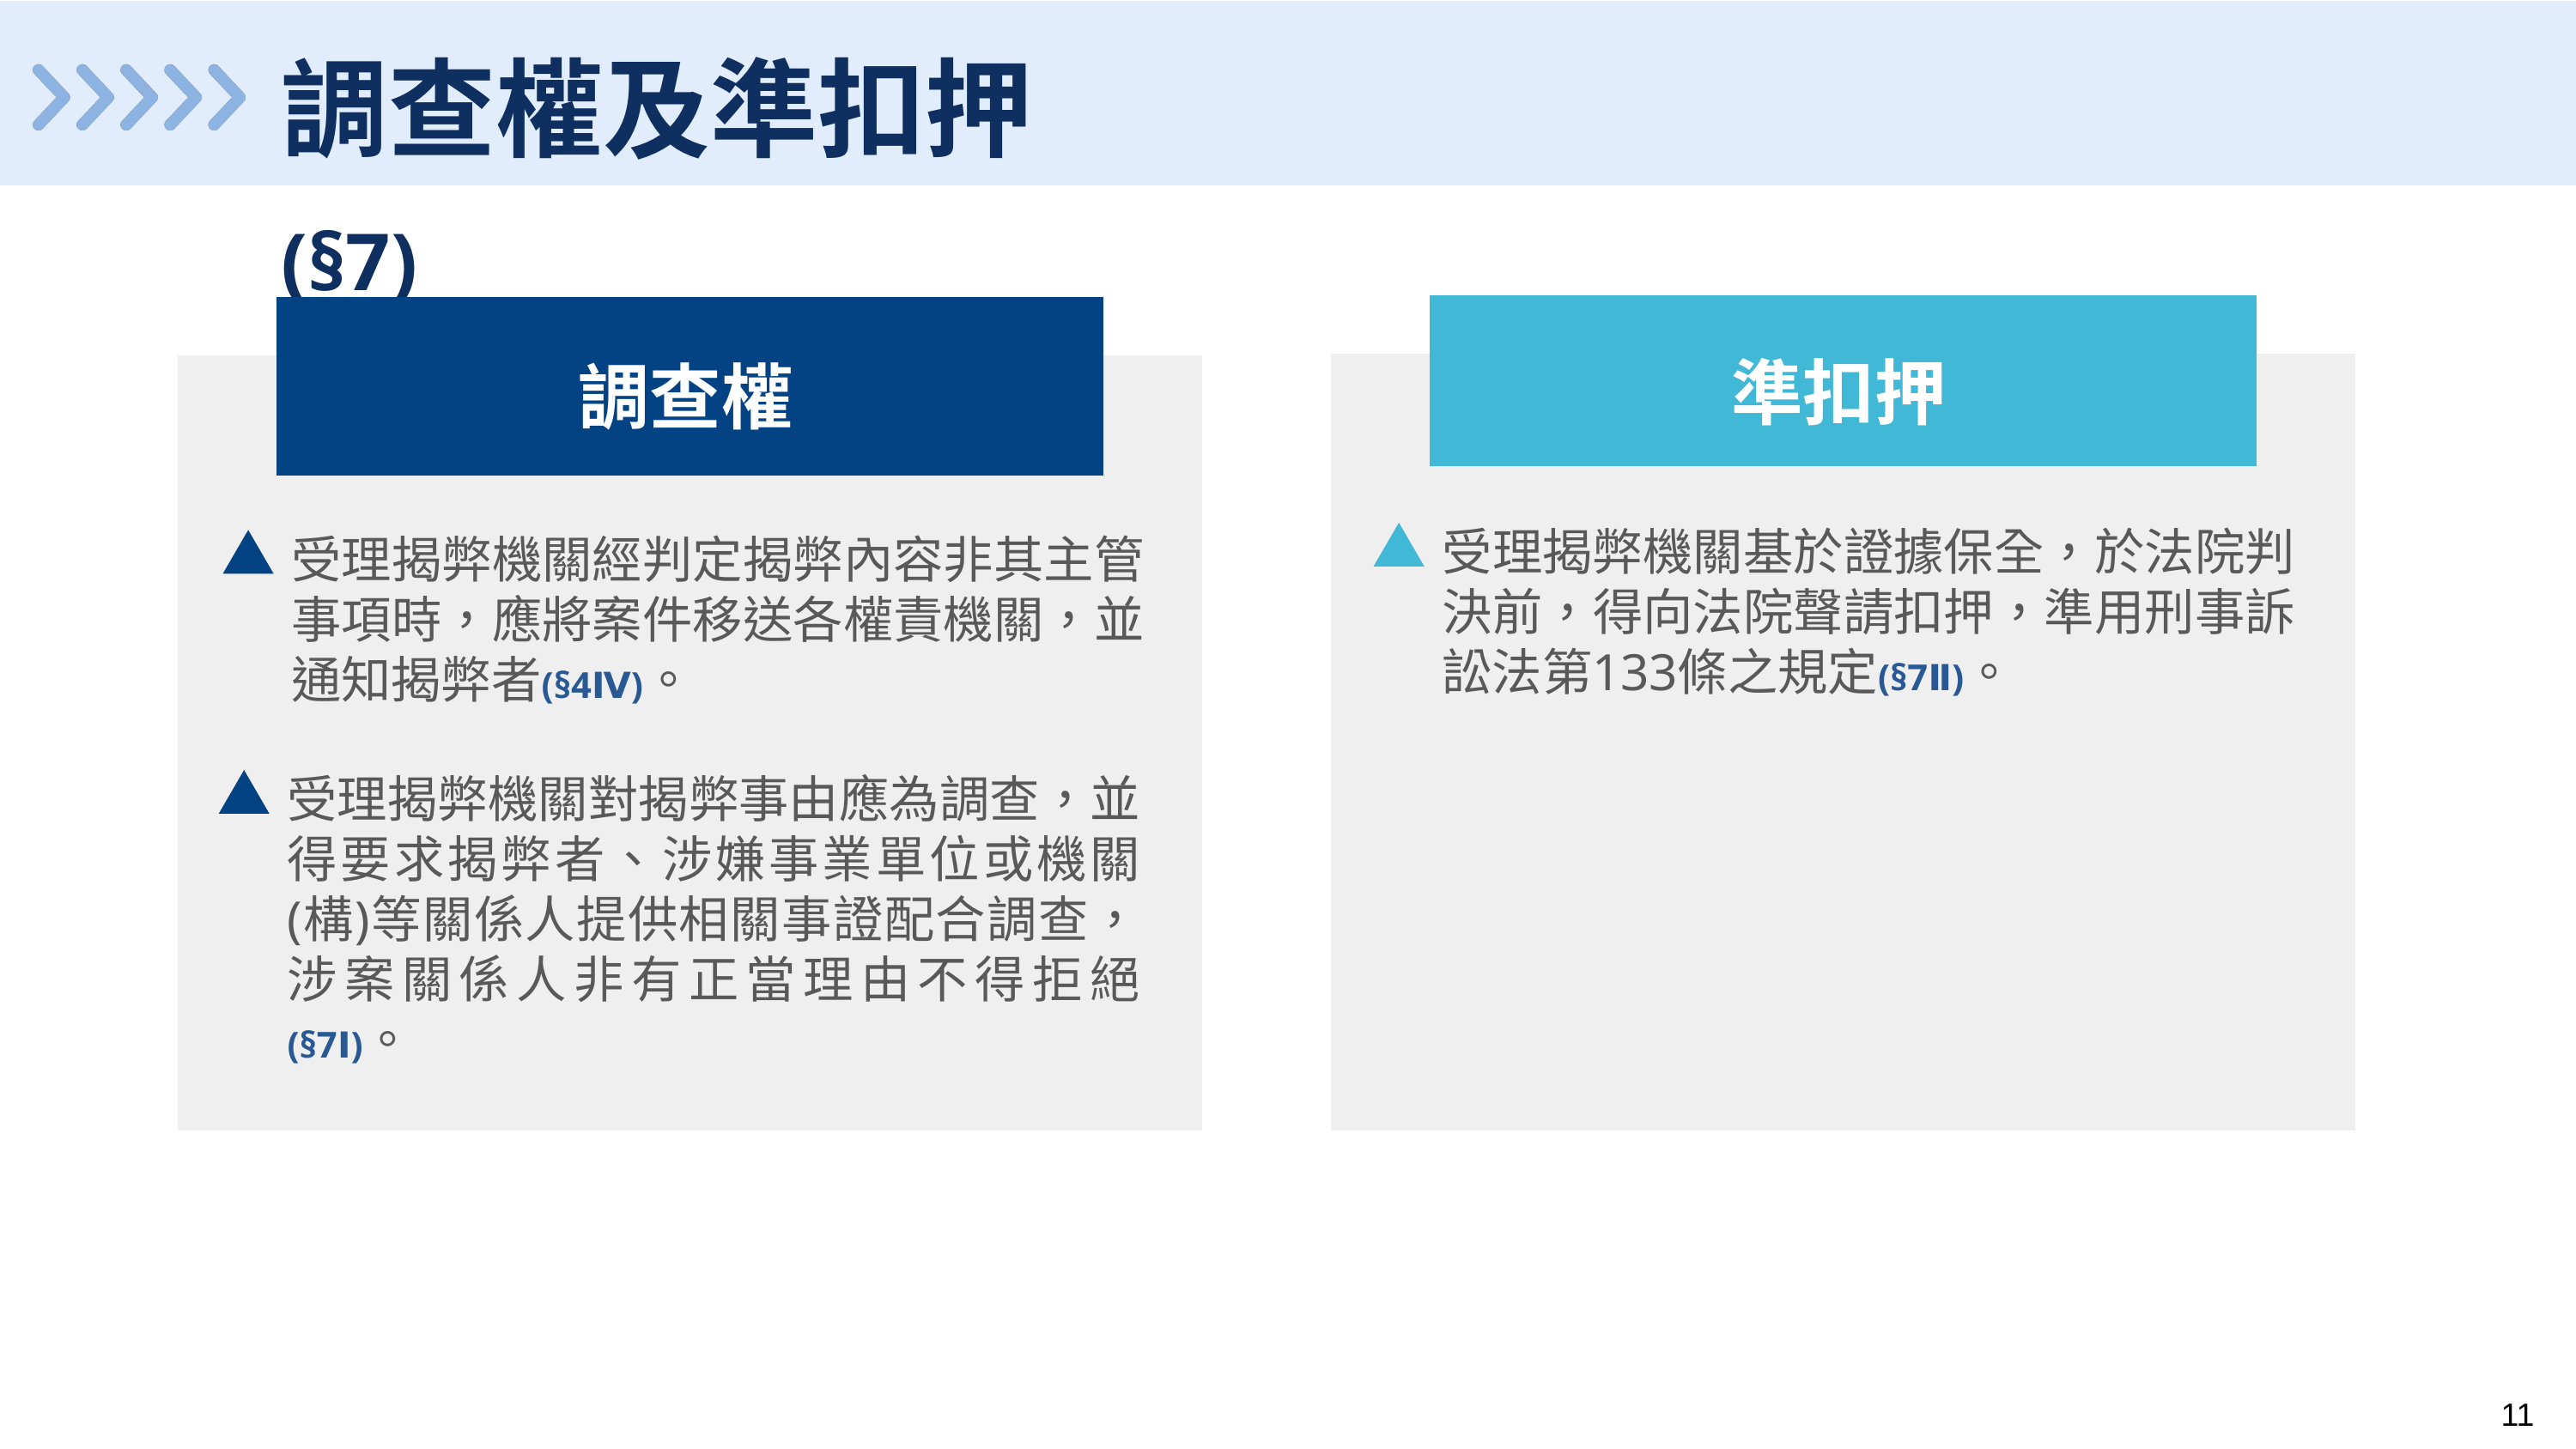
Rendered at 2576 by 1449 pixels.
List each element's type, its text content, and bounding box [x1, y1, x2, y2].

text_box [1430, 295, 2257, 348]
text_box [0, 1, 2576, 185]
text_box 受理揭弊機關基於證據保全，於法院判決前，得向法院聲請扣押，準用刑事訴訟法第133條之規定(§7Ⅱ)。 [1429, 513, 2308, 707]
text_box 受理揭弊機關對揭弊事由應為調查，並得要求揭弊者、涉嫌事業單位或機關(構)等關係人提供相關事證配合調查，涉案關係人非有正當理由不得拒絕(§7Ⅰ)。 [274, 761, 1153, 1075]
text_box <編號> [2488, 1387, 2576, 1440]
text_box 受理揭弊機關經判定揭弊內容非其主管事項時，應將案件移送各權責機關，並通知揭弊者(§4Ⅳ)。 [278, 521, 1157, 715]
text_box 調查權及準扣押 (§7) [281, 33, 1214, 307]
text_box 準扣押 [1409, 348, 2269, 434]
text_box [178, 355, 1202, 1131]
text_box 調查權 [256, 352, 1115, 439]
text_box [1331, 354, 2355, 1131]
text_box [276, 297, 1103, 352]
